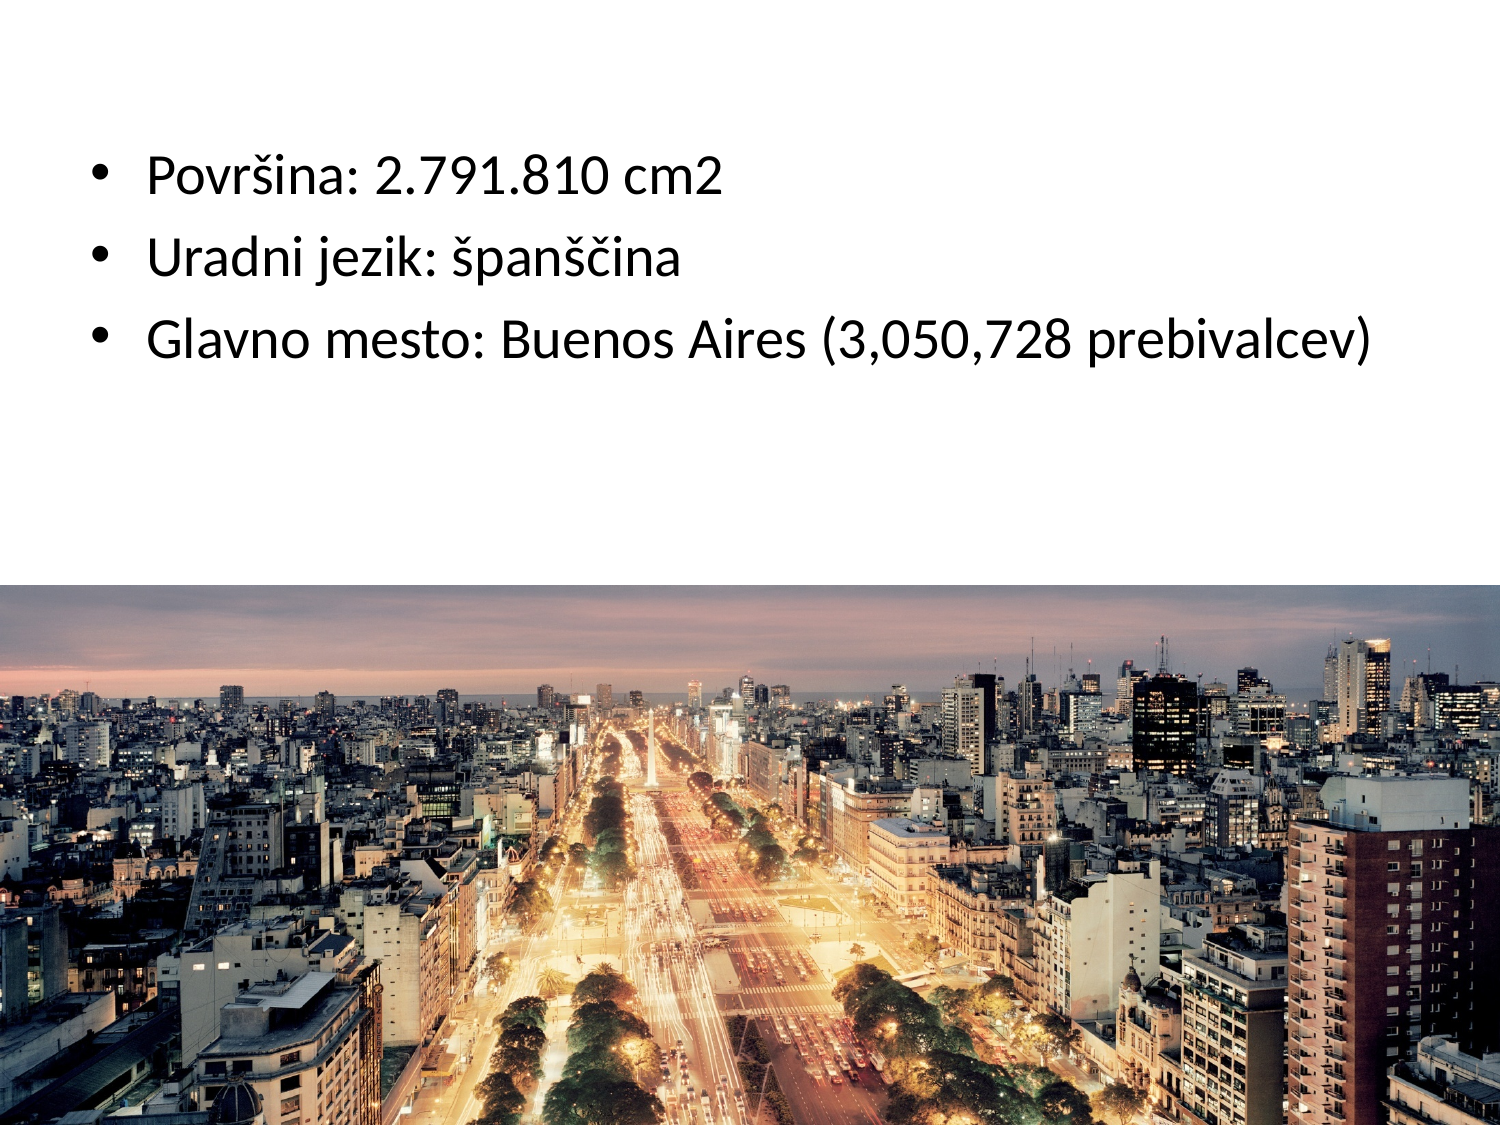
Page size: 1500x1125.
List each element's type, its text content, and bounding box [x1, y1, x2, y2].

picture [0, 585, 1500, 1125]
list Površina: 2.791.810 cm2 Uradni jezik: španščina Glavno mesto: Buenos Aires (3,050,728 prebivalcev) [75, 128, 1425, 585]
